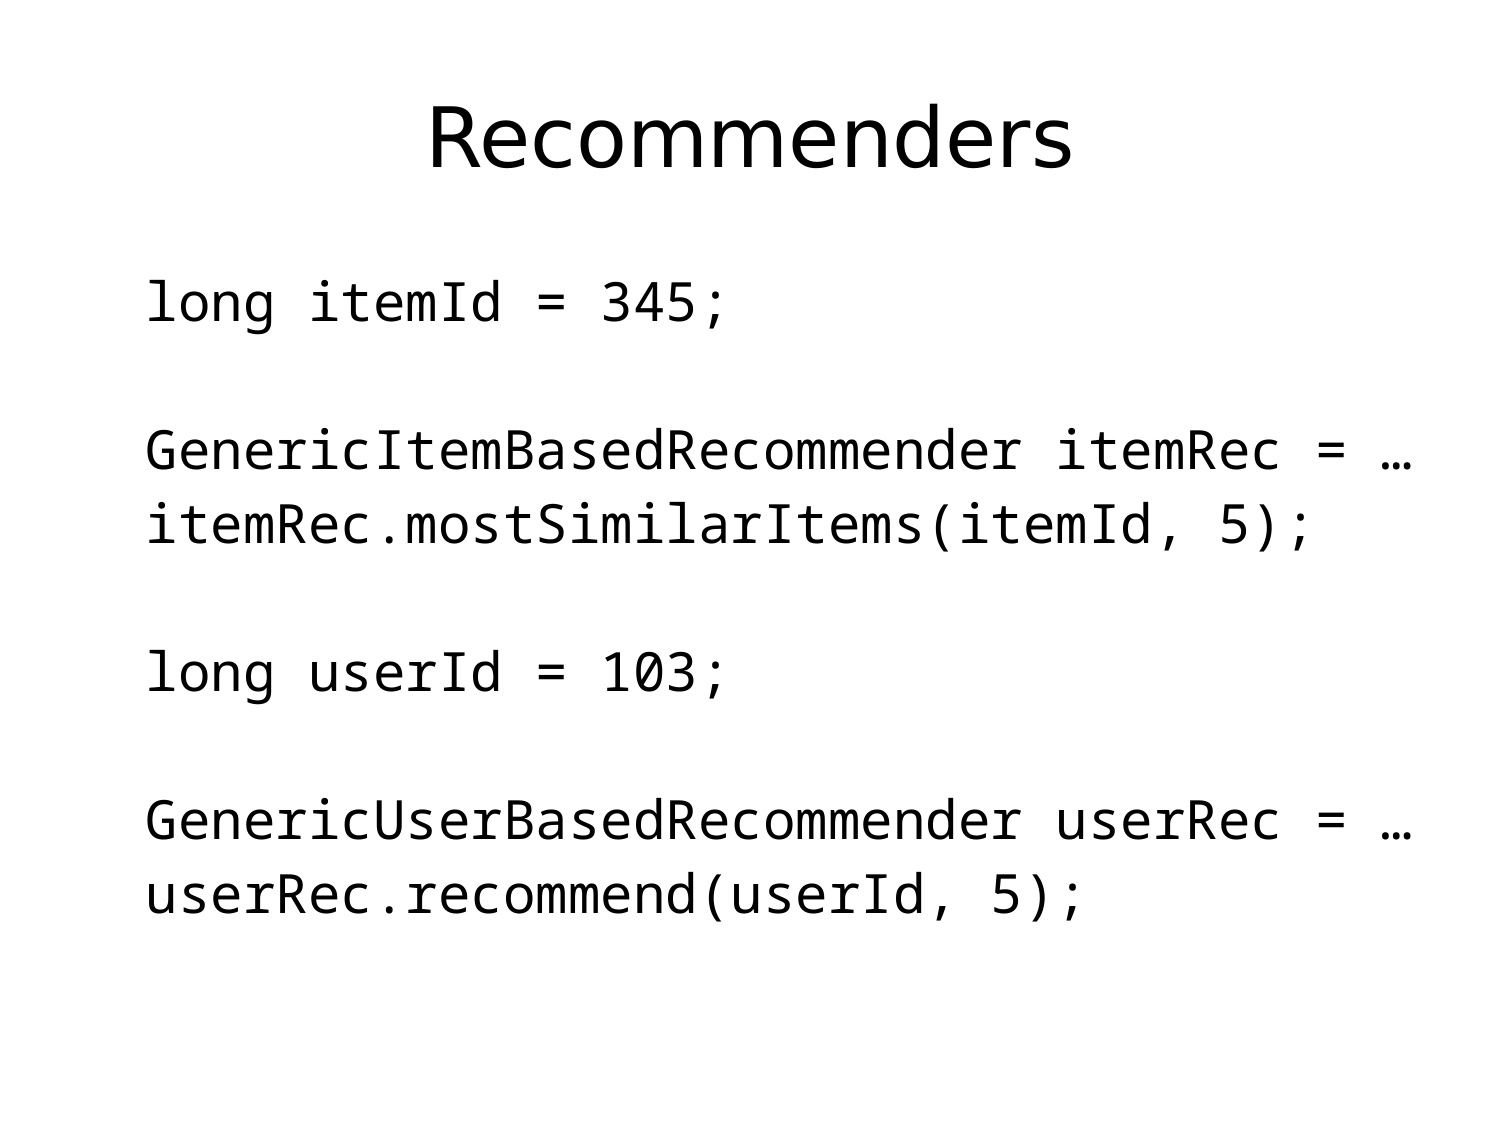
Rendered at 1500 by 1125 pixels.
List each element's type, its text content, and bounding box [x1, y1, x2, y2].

list long itemId = 345; GenericItemBasedRecommender itemRec = … itemRec.mostSimilarItems(itemId, 5); long userId = 103; GenericUserBasedRecommender userRec = … userRec.recommend(userId, 5); [75, 263, 1425, 1006]
title Recommenders [75, 52, 1425, 226]
